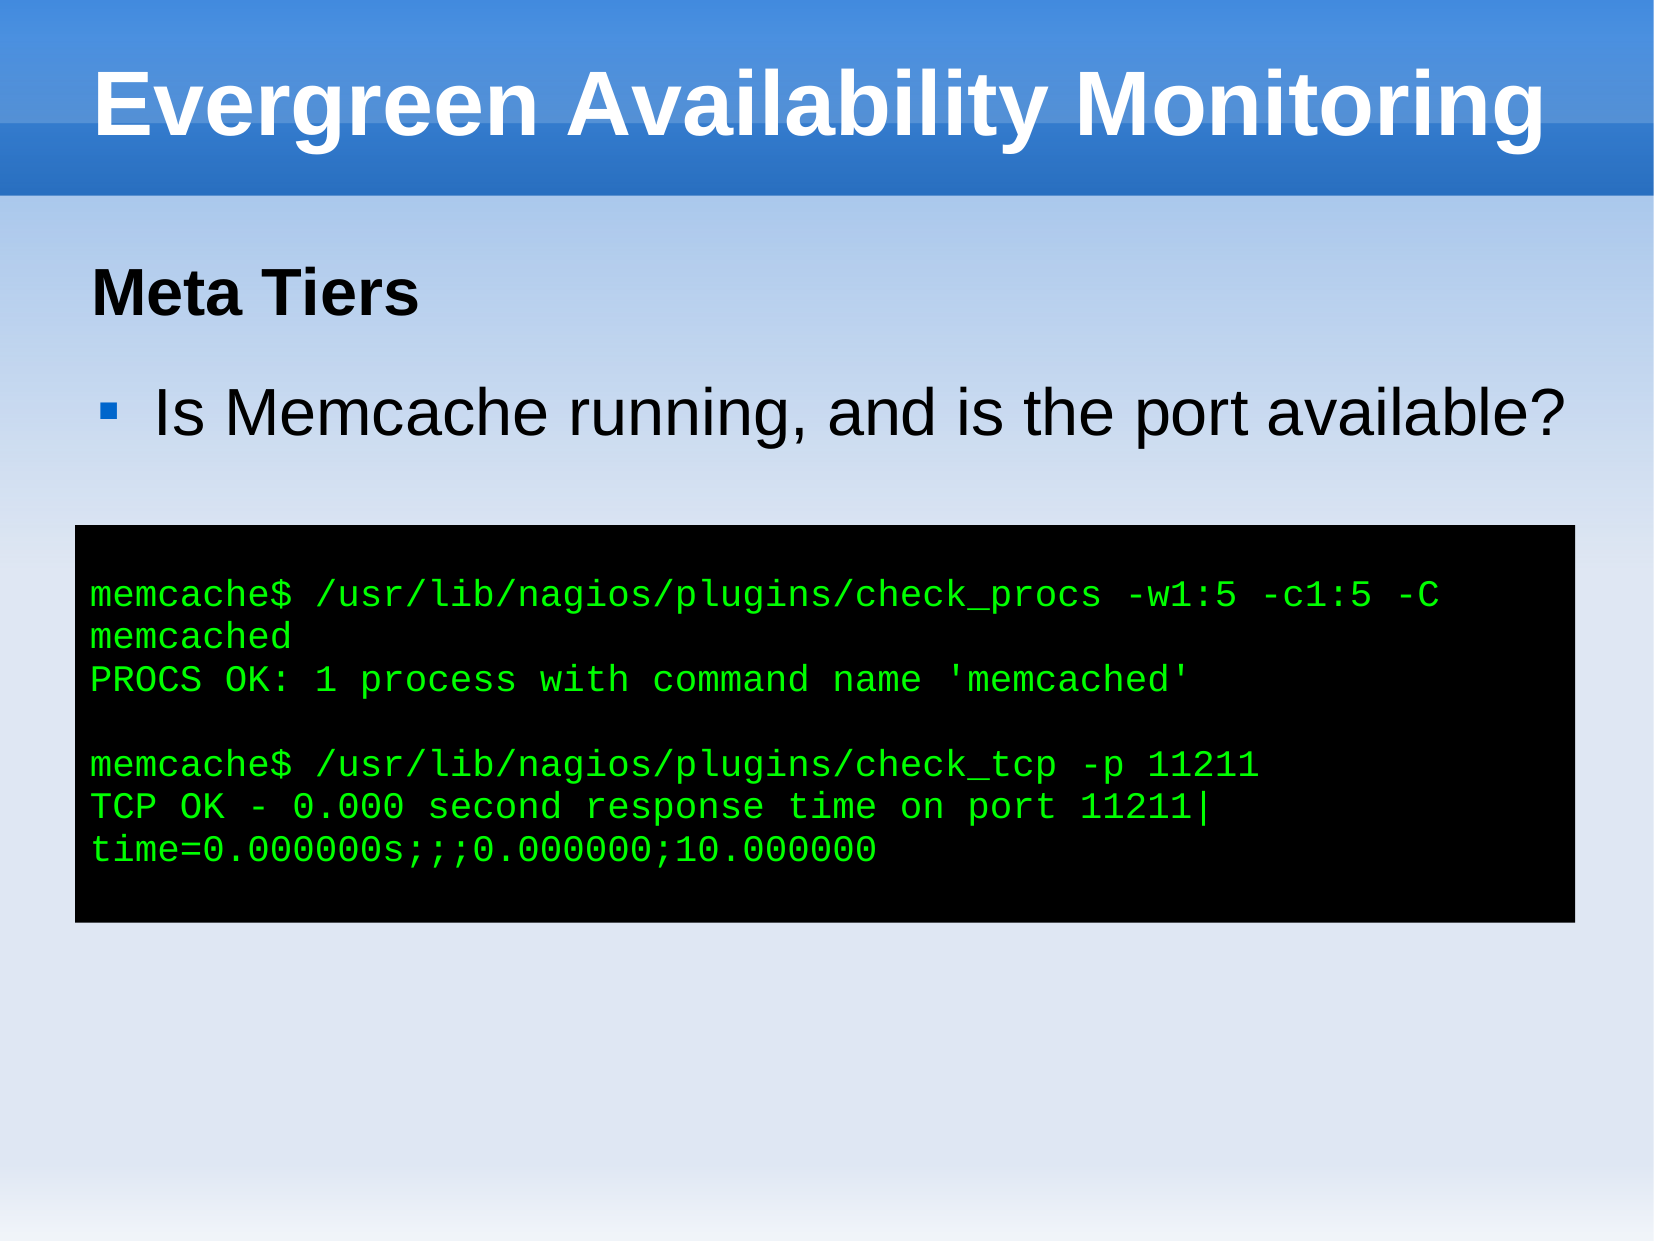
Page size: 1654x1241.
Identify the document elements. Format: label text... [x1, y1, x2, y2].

text_box memcache$ /usr/lib/nagios/plugins/check_procs -w1:5 -c1:5 -C memcached PROCS OK: 1 process with command name 'memcached' memcache$ /usr/lib/nagios/plugins/check_tcp -p 11211 TCP OK - 0.000 second response time on port 11211|time=0.000000s;;;0.000000;10.000000 [75, 525, 1576, 923]
list Is Memcache running, and is the port available? [82, 375, 1571, 525]
text_box Meta Tiers [76, 247, 437, 338]
title Evergreen Availability Monitoring [76, 0, 1565, 208]
text_box [75, 525, 105, 624]
picture [0, 0, 1654, 1241]
